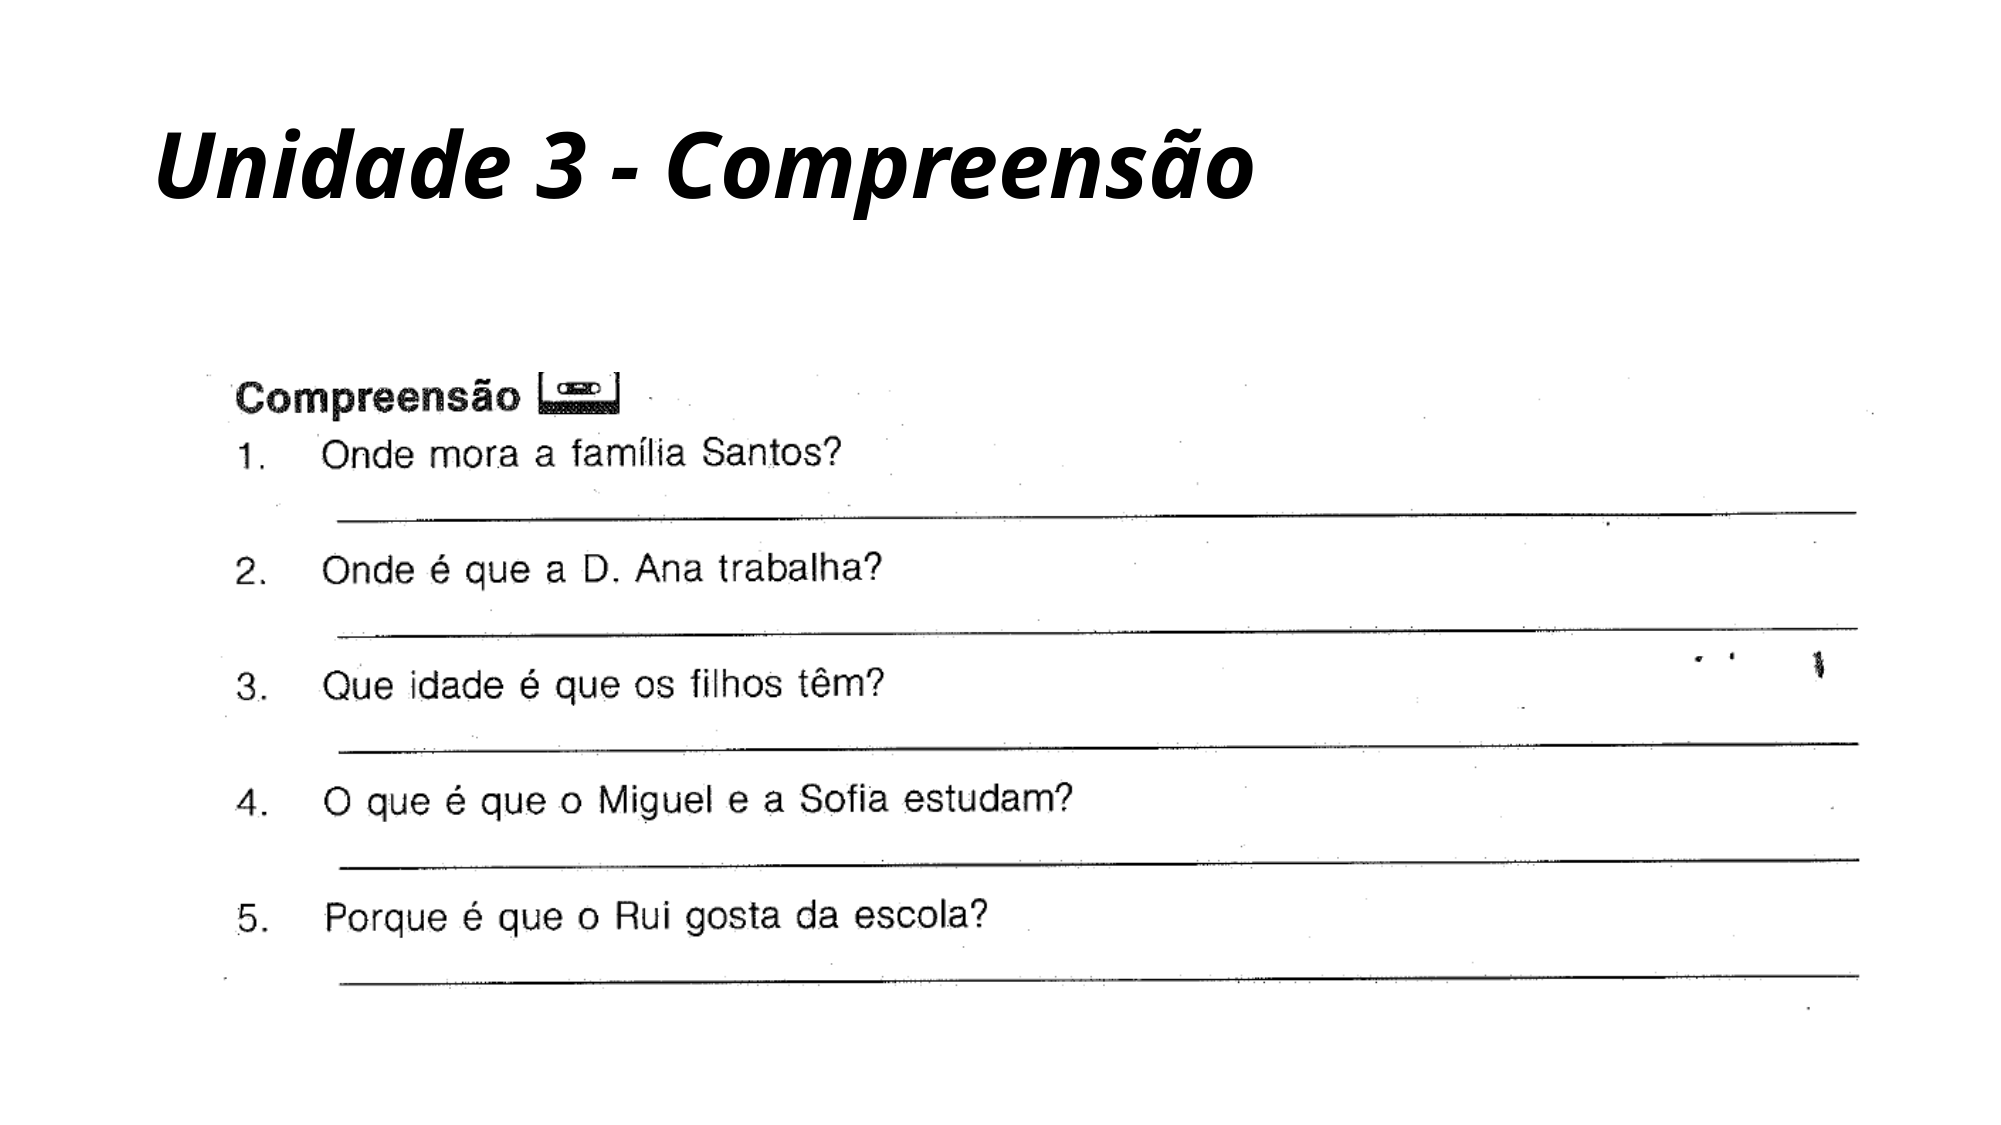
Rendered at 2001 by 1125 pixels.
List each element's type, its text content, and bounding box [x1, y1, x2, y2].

picture [180, 372, 1884, 1029]
title Unidade 3 - Compreensão [137, 59, 1863, 278]
